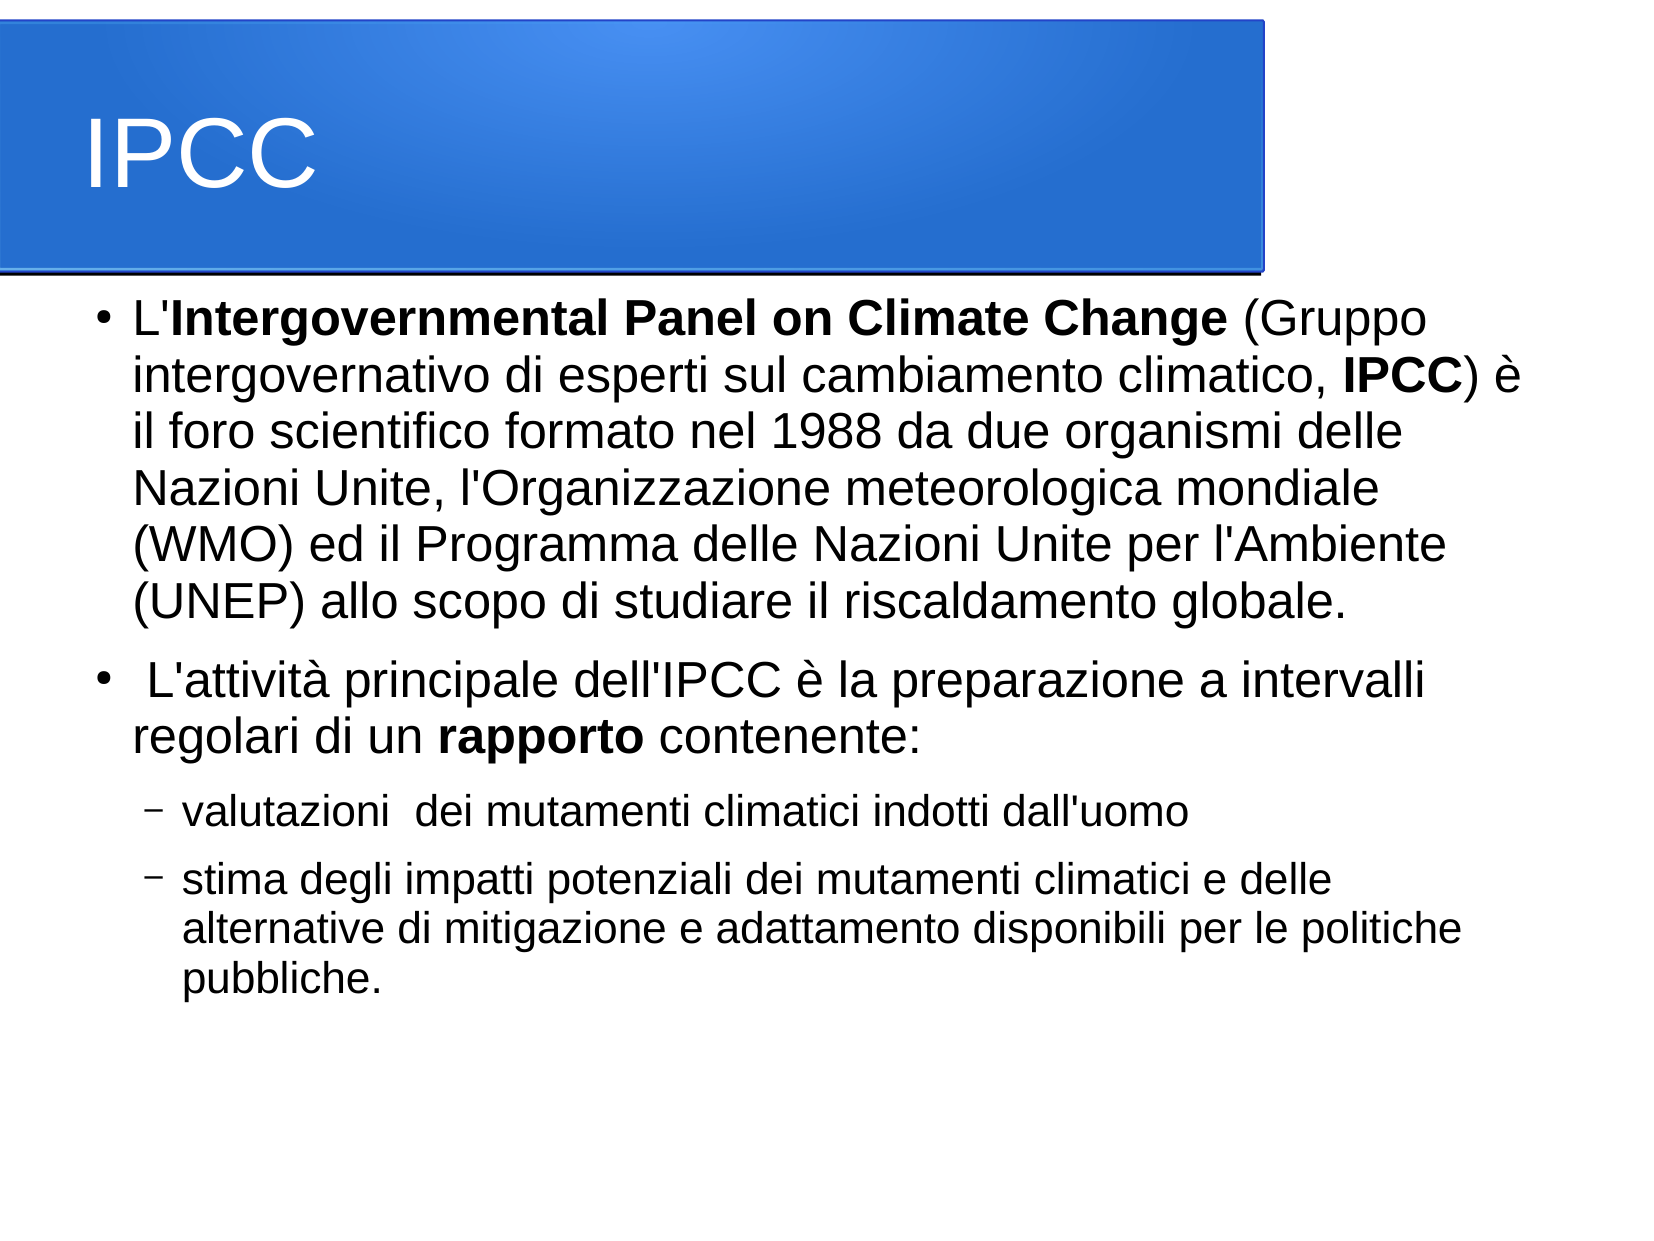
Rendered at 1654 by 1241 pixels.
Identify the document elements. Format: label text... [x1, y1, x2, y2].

title IPCC [82, 49, 1250, 257]
list L'Intergovernmental Panel on Climate Change (Gruppo intergovernativo di esperti sul cambiamento climatico, IPCC) è il foro scientifico formato nel 1988 da due organismi delle Nazioni Unite, l'Organizzazione meteorologica mondiale (WMO) ed il Programma delle Nazioni Unite per l'Ambiente (UNEP) allo scopo di studiare il riscaldamento globale. L'attività principale dell'IPCC è la preparazione a intervalli regolari di un rapporto contenente: valutazioni dei mutamenti climatici indotti dall'uomo stima degli impatti potenziali dei mutamenti climatici e delle alternative di mitigazione e adattamento disponibili per le politiche pubbliche. [82, 290, 1538, 1010]
